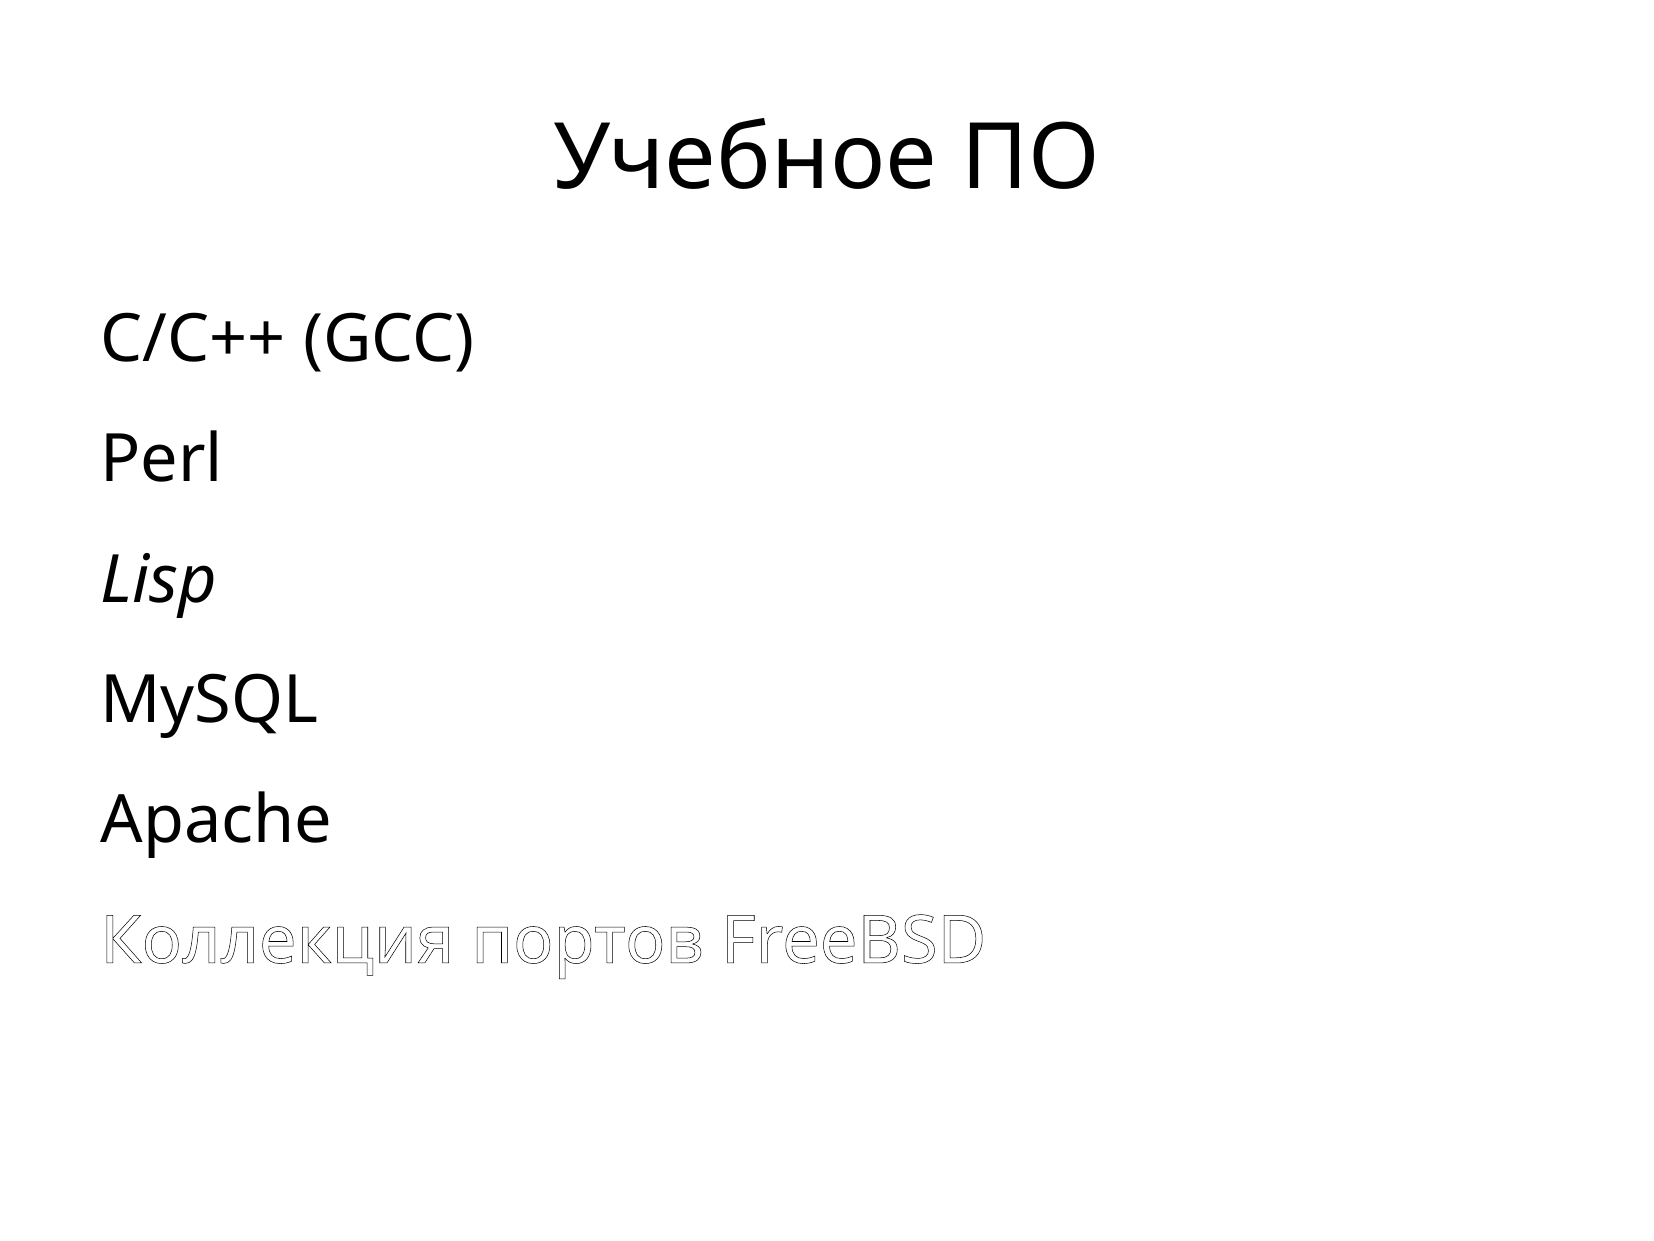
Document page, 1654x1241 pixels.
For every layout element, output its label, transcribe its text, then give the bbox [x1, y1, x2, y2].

list C/C++ (GCC) Perl Lisp MySQL Apache Коллекция портов FreeBSD [82, 290, 1571, 1094]
title Учебное ПО [82, 56, 1571, 250]
